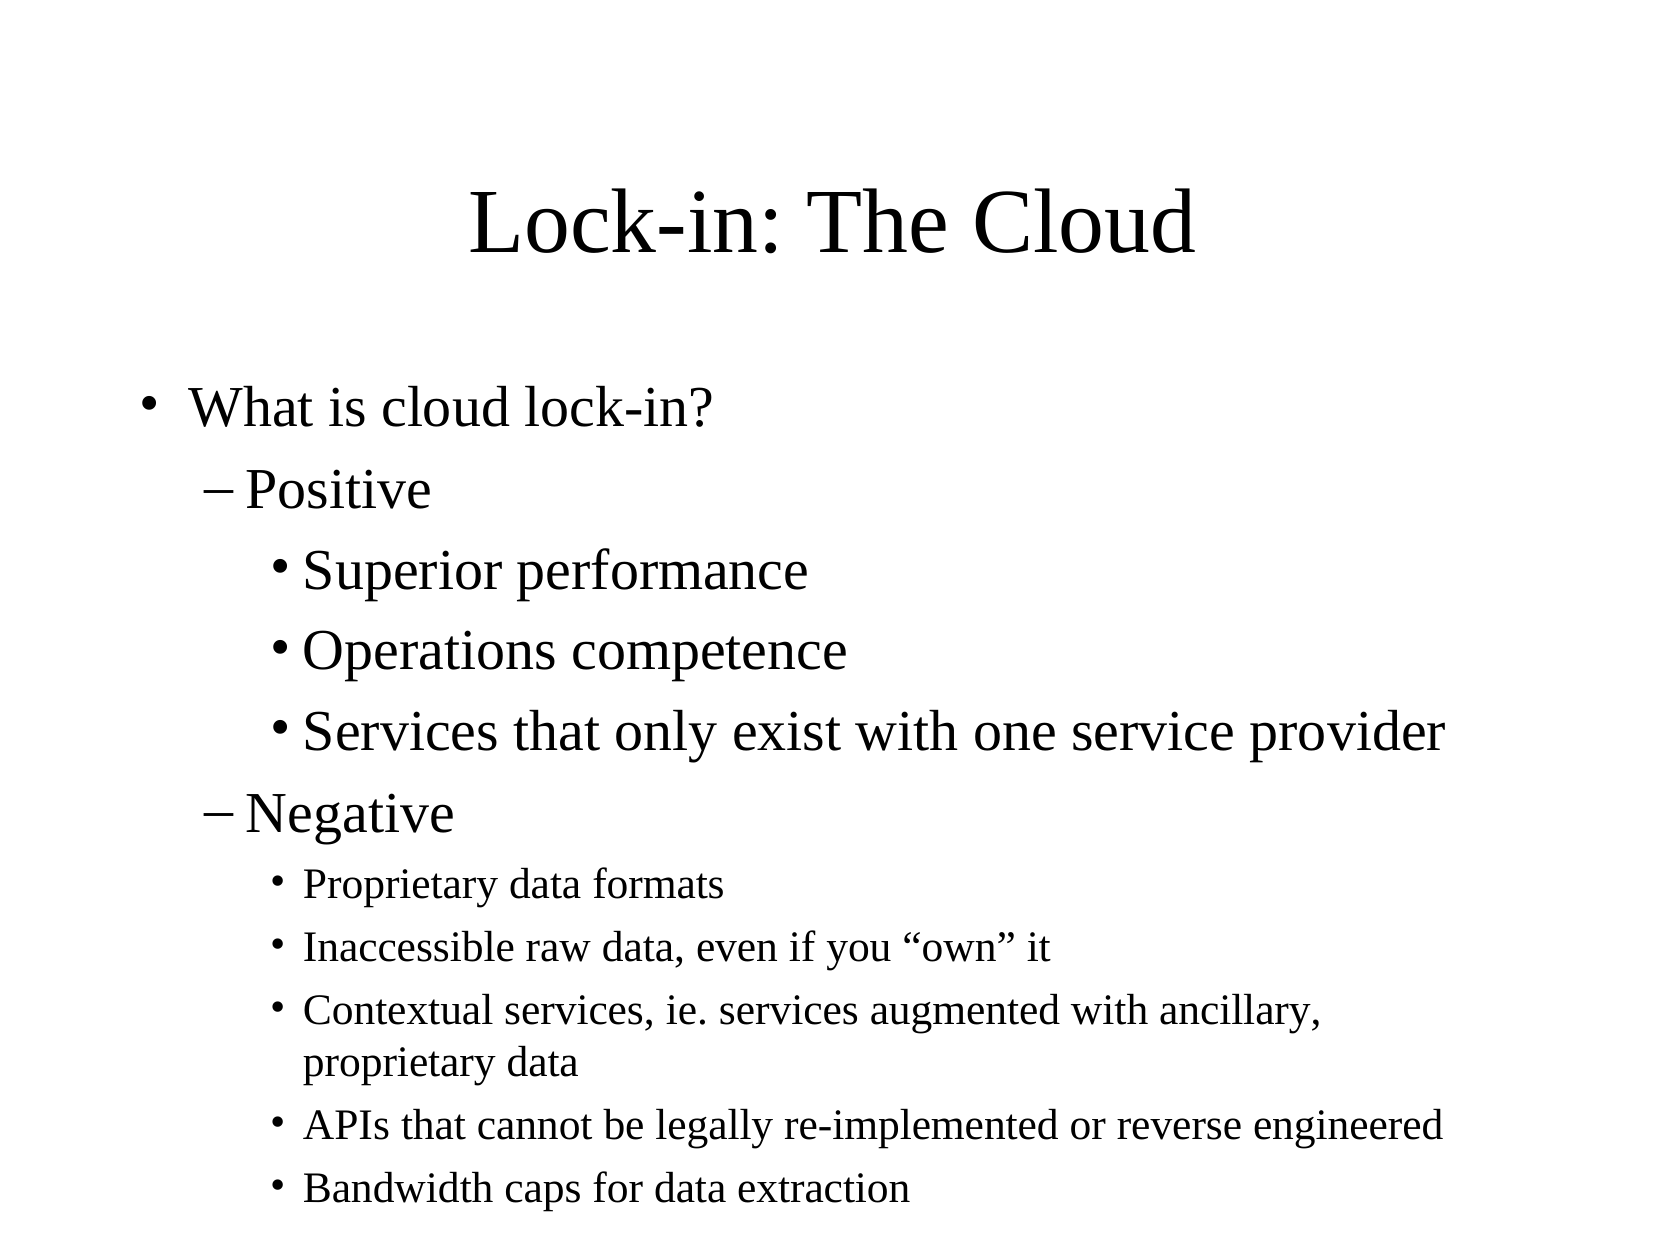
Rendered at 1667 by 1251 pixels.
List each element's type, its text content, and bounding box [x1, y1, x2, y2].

list What is cloud lock-in? Positive Superior performance Operations competence Services that only exist with one service provider Negative Proprietary data formats Inaccessible raw data, even if you “own” it Contextual services, ie. services augmented with ancillary, proprietary data APIs that cannot be legally re-implemented or reverse engineered Bandwidth caps for data extraction [124, 360, 1542, 1230]
title Lock-in: The Cloud [124, 110, 1542, 320]
